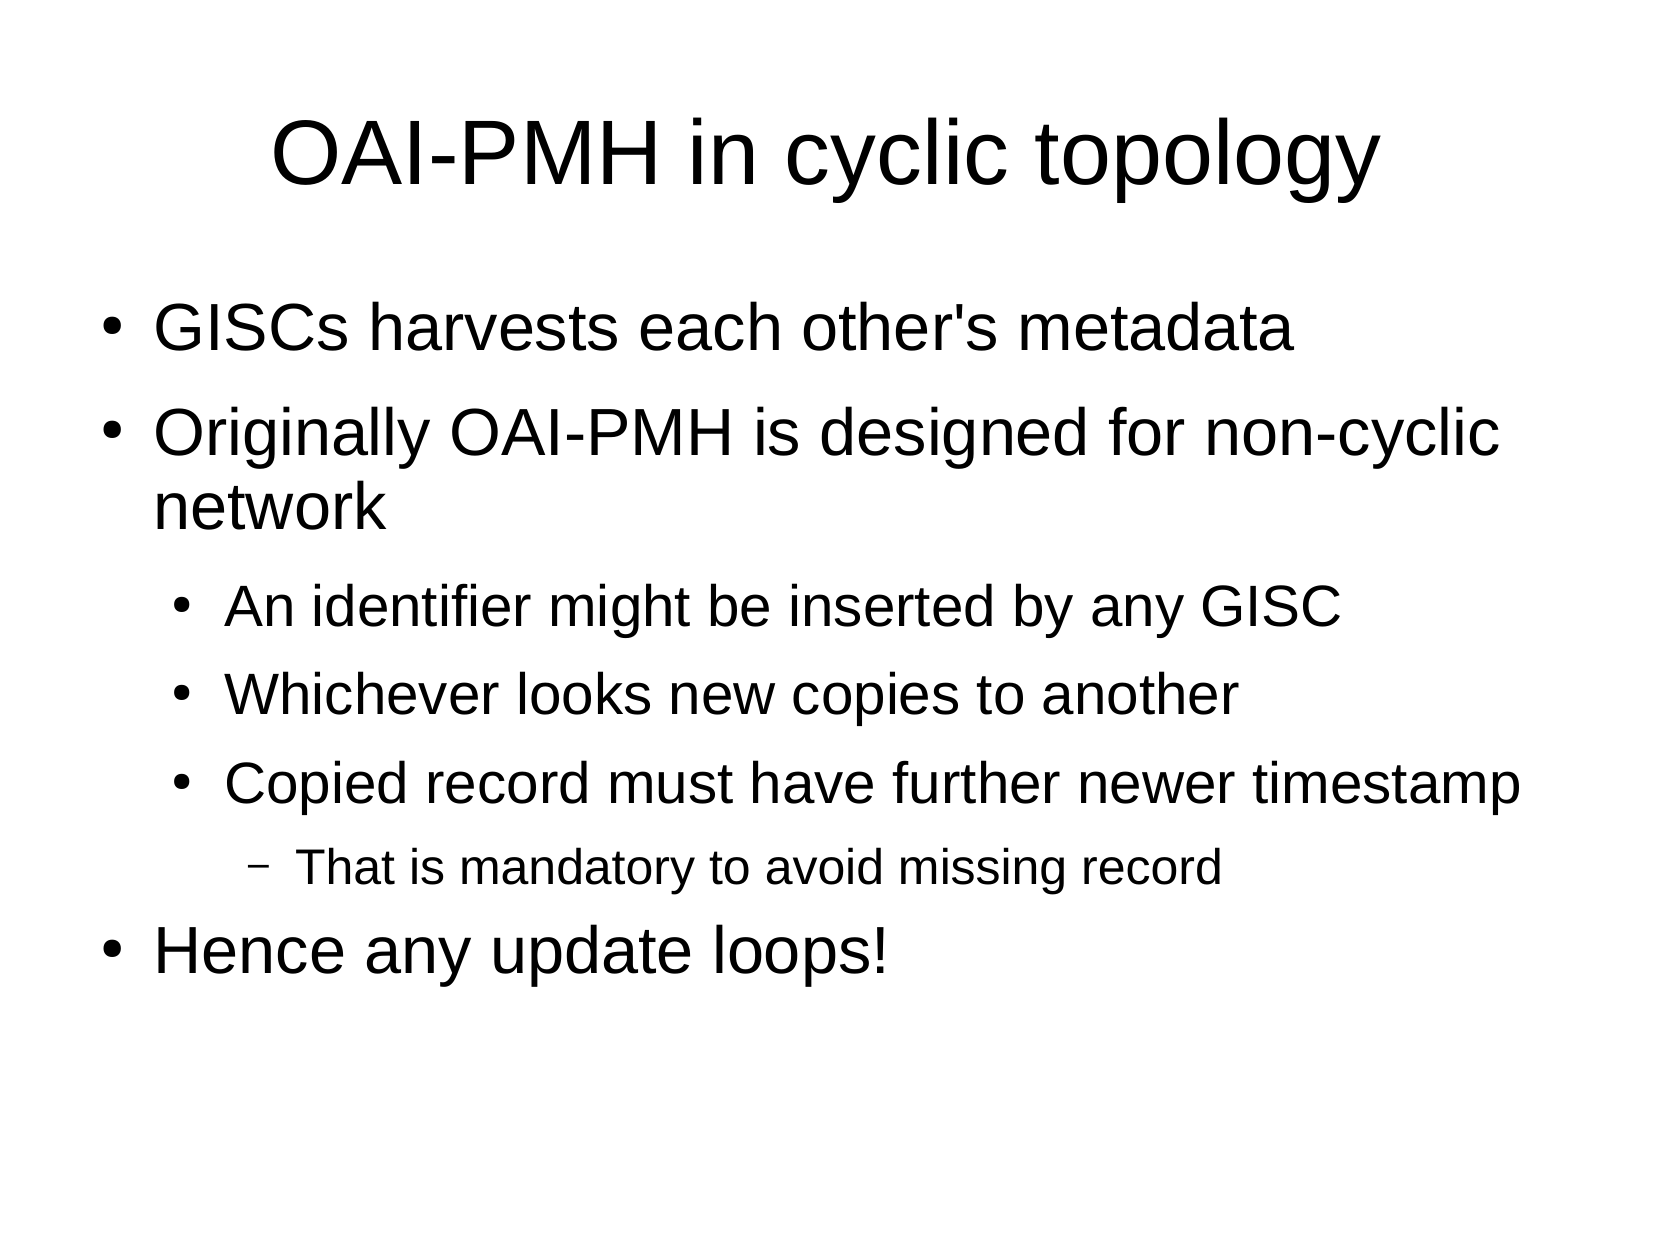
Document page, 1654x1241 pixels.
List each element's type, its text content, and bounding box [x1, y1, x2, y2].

title OAI-PMH in cyclic topology [82, 49, 1571, 257]
list GISCs harvests each other's metadata Originally OAI-PMH is designed for non-cyclic network An identifier might be inserted by any GISC Whichever looks new copies to another Copied record must have further newer timestamp That is mandatory to avoid missing record Hence any update loops! [82, 290, 1571, 1095]
